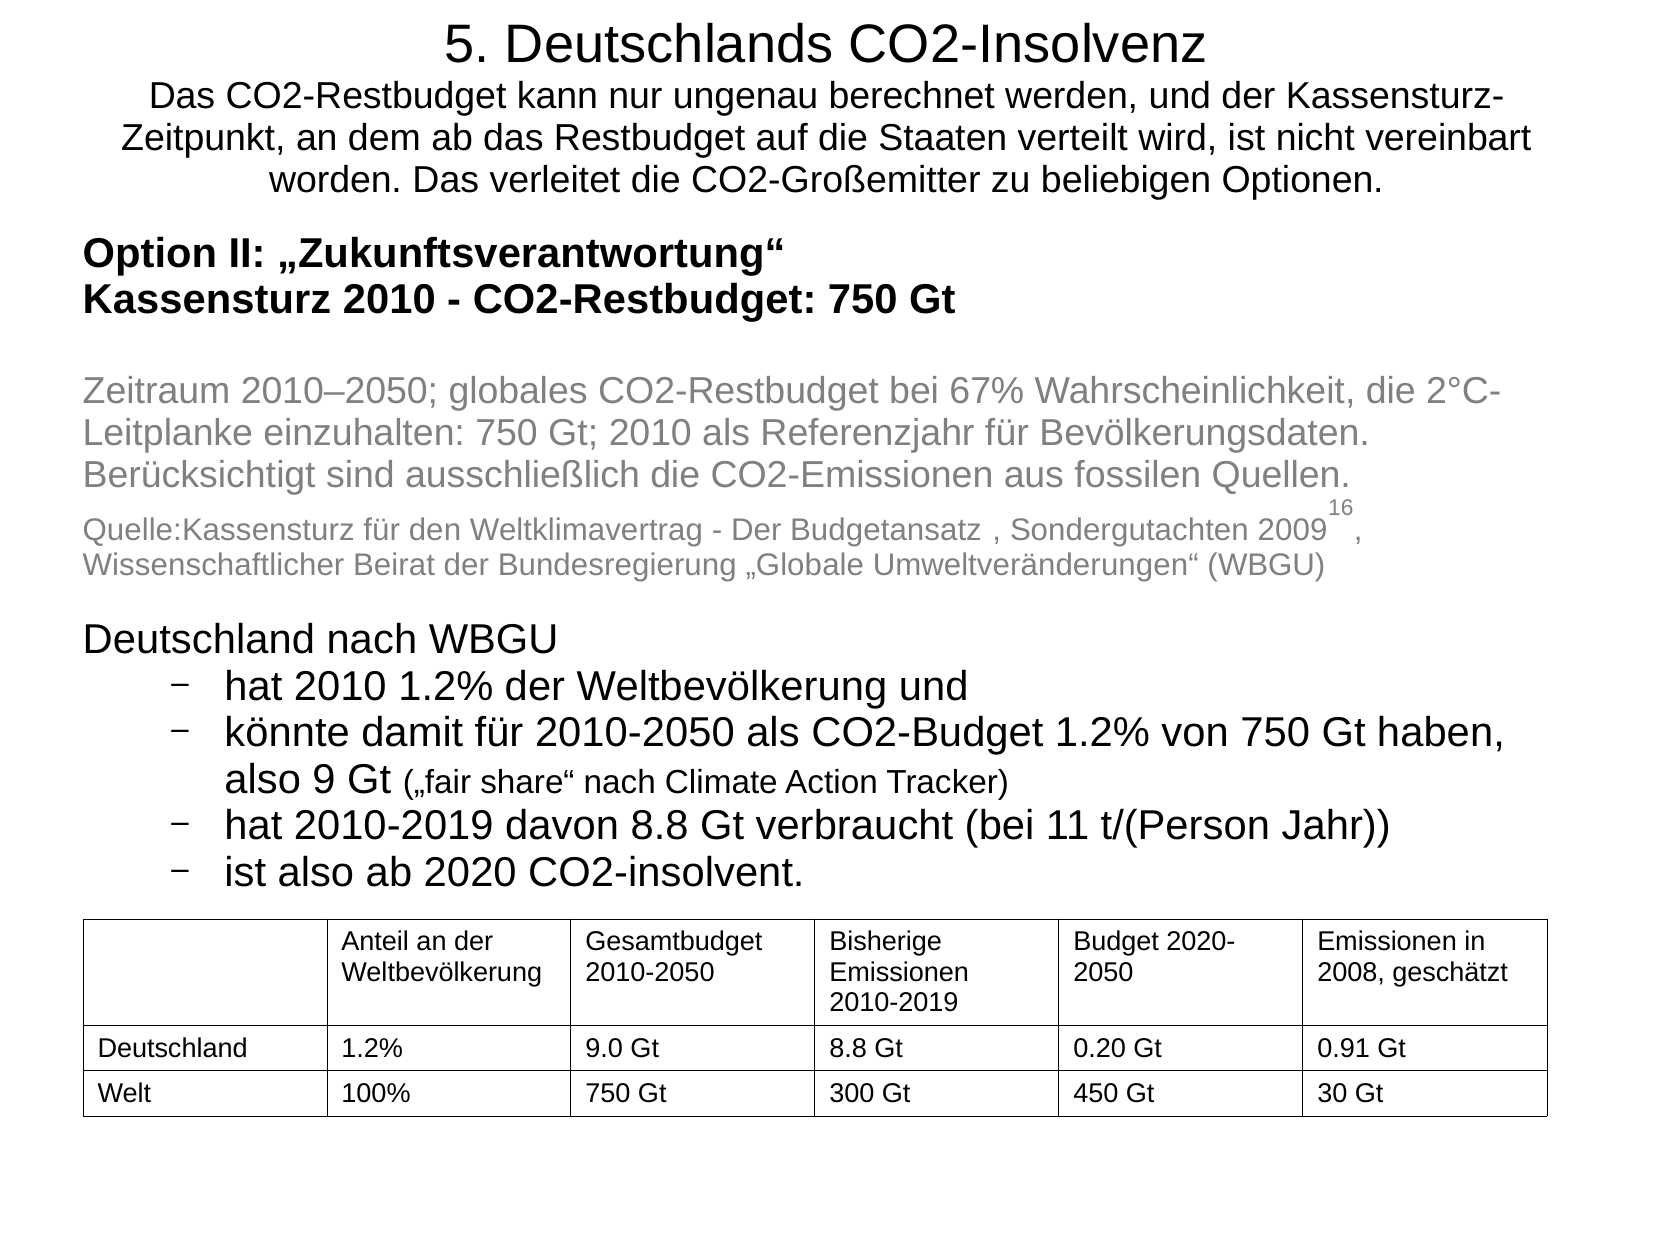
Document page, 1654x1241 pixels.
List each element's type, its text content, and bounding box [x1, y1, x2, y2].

table_cell 0.91 Gt [1303, 1026, 1547, 1070]
table_cell 1.2% [328, 1026, 570, 1070]
table_cell Deutschland [84, 1026, 327, 1070]
table_cell 100% [328, 1071, 570, 1116]
table_cell 750 Gt [571, 1071, 814, 1116]
table_cell 450 Gt [1059, 1071, 1302, 1116]
table_header Bisherige Emissionen 2010-2019 [815, 920, 1058, 1025]
table_cell 0.20 Gt [1059, 1026, 1302, 1070]
table_header Anteil an der Weltbevölkerung [328, 920, 570, 1025]
table_header Gesamtbudget 2010-2050 [571, 920, 814, 1025]
table_header Budget 2020-2050 [1059, 920, 1302, 1025]
table_header Emissionen in 2008, geschätzt [1303, 920, 1547, 1025]
table_cell 30 Gt [1303, 1071, 1547, 1116]
table_cell 300 Gt [815, 1071, 1058, 1116]
table_cell Welt [84, 1071, 327, 1116]
title 5. Deutschlands CO2-Insolvenz Das CO2-Restbudget kann nur ungenau berechnet werden, und der Kassensturz-Zeitpunkt, an dem ab das Restbudget auf die Staaten verteilt wird, ist nicht vereinbart worden. Das verleitet die CO2-Großemitter zu beliebigen Optionen. [82, 13, 1571, 222]
table_cell 9.0 Gt [571, 1026, 814, 1070]
list Option II: „Zukunftsverantwortung“ Kassensturz 2010 - CO2-Restbudget: 750 Gt Zeitraum 2010–2050; globales CO2-Restbudget bei 67% Wahrscheinlichkeit, die 2°C-Leitplanke einzuhalten: 750 Gt; 2010 als Referenzjahr für Bevölkerungsdaten. Berücksichtigt sind ausschließlich die CO2-Emissionen aus fossilen Quellen. Quelle:Kassensturz für den Weltklimavertrag - Der Budgetansatz , Sondergutachten 200916, Wissenschaftlicher Beirat der Bundesregierung „Globale Umweltveränderungen“ (WBGU) Deutschland nach WBGU hat 2010 1.2% der Weltbevölkerung und könnte damit für 2010-2050 als CO2-Budget 1.2% von 750 Gt haben, also 9 Gt („fair share“ nach Climate Action Tracker) hat 2010-2019 davon 8.8 Gt verbraucht (bei 11 t/(Person Jahr)) ist also ab 2020 CO2-insolvent. [82, 229, 1571, 938]
table_cell 8.8 Gt [815, 1026, 1058, 1070]
table_header [84, 920, 327, 1025]
